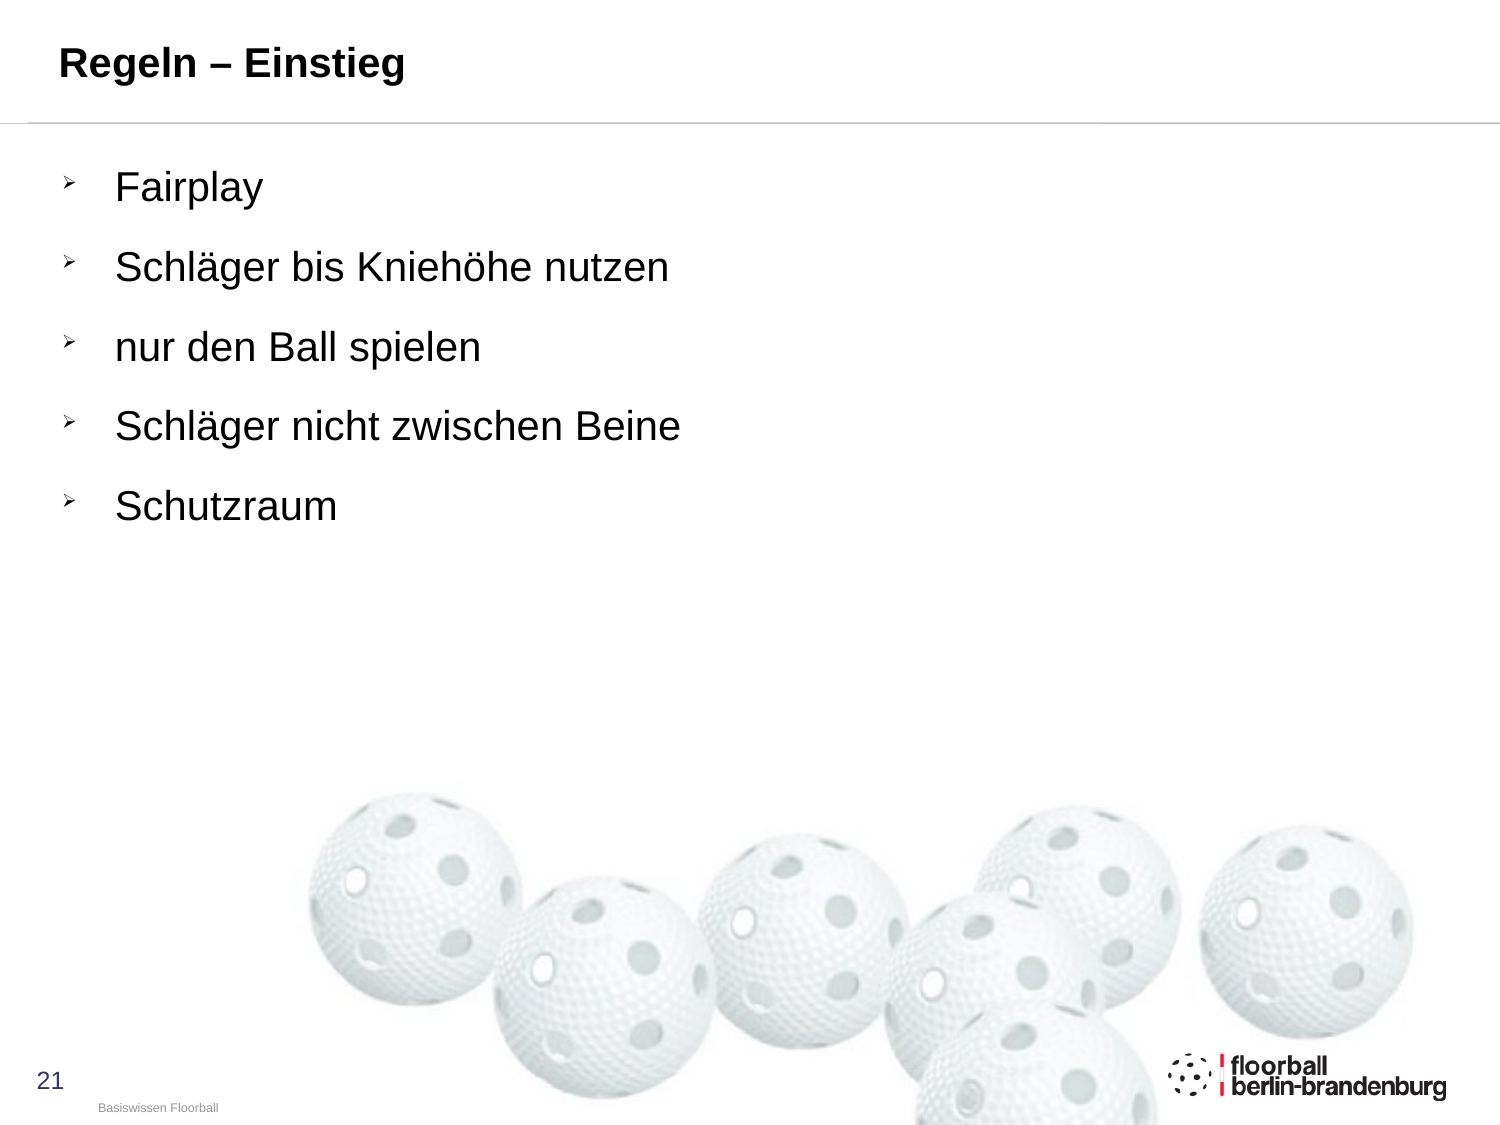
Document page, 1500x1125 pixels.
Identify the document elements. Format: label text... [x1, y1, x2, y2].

picture [242, 355, 1483, 1125]
text_box Regeln – Einstieg [43, 28, 1466, 94]
text_box Fairplay Schläger bis Kniehöhe nutzen nur den Ball spielen Schläger nicht zwischen Beine Schutzraum [29, 152, 1466, 1013]
